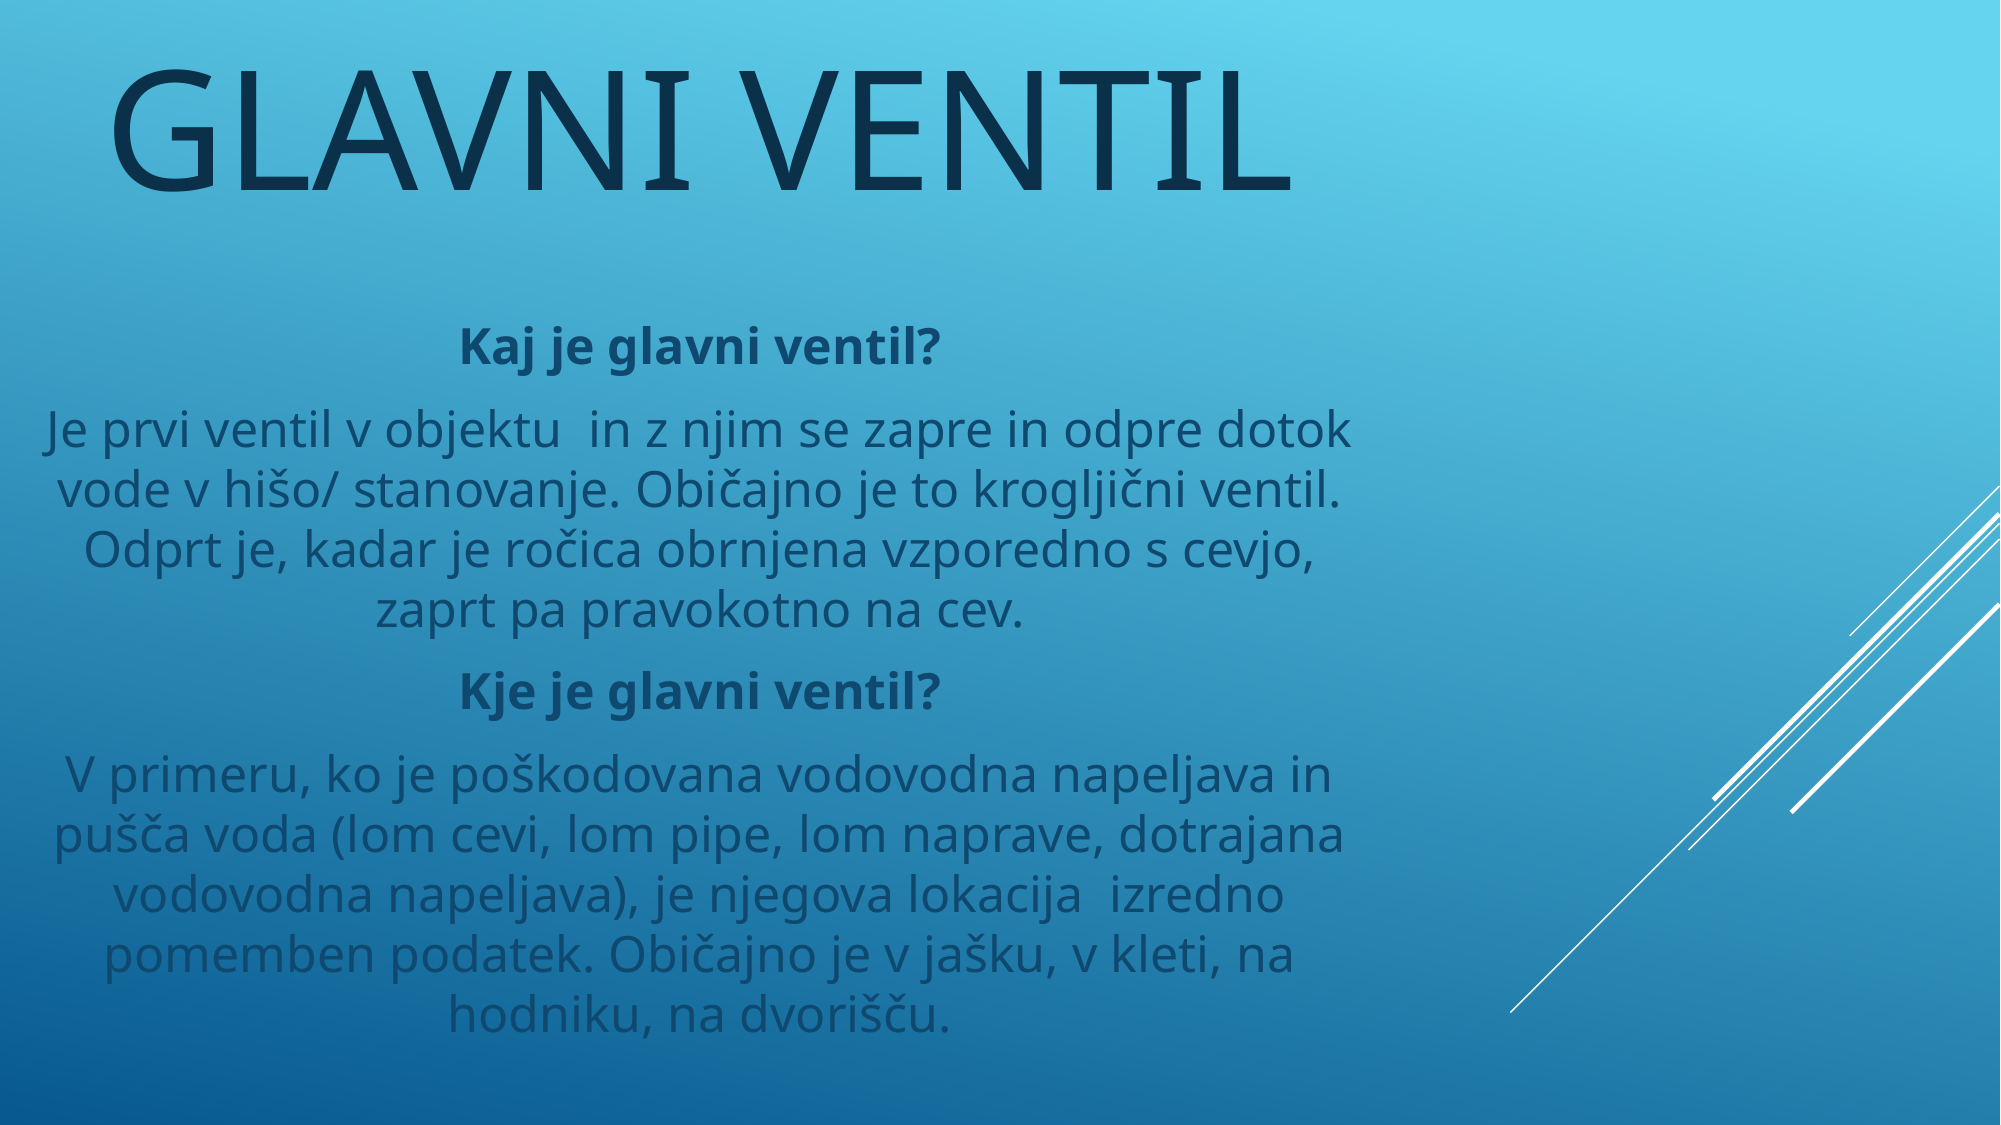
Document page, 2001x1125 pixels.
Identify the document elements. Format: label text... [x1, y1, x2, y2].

list Kaj je glavni ventil? Je prvi ventil v objektu in z njim se zapre in odpre dotok vode v hišo/ stanovanje. Običajno je to krogljični ventil. Odprt je, kadar je ročica obrnjena vzporedno s cevjo, zaprt pa pravokotno na cev. Kje je glavni ventil? V primeru, ko je poškodovana vodovodna napeljava in pušča voda (lom cevi, lom pipe, lom naprave, dotrajana vodovodna napeljava), je njegova lokacija izredno pomemben podatek. Običajno je v jašku, v kleti, na hodniku, na dvorišču. [0, 247, 1400, 1110]
title Glavni ventil [0, 0, 1400, 247]
